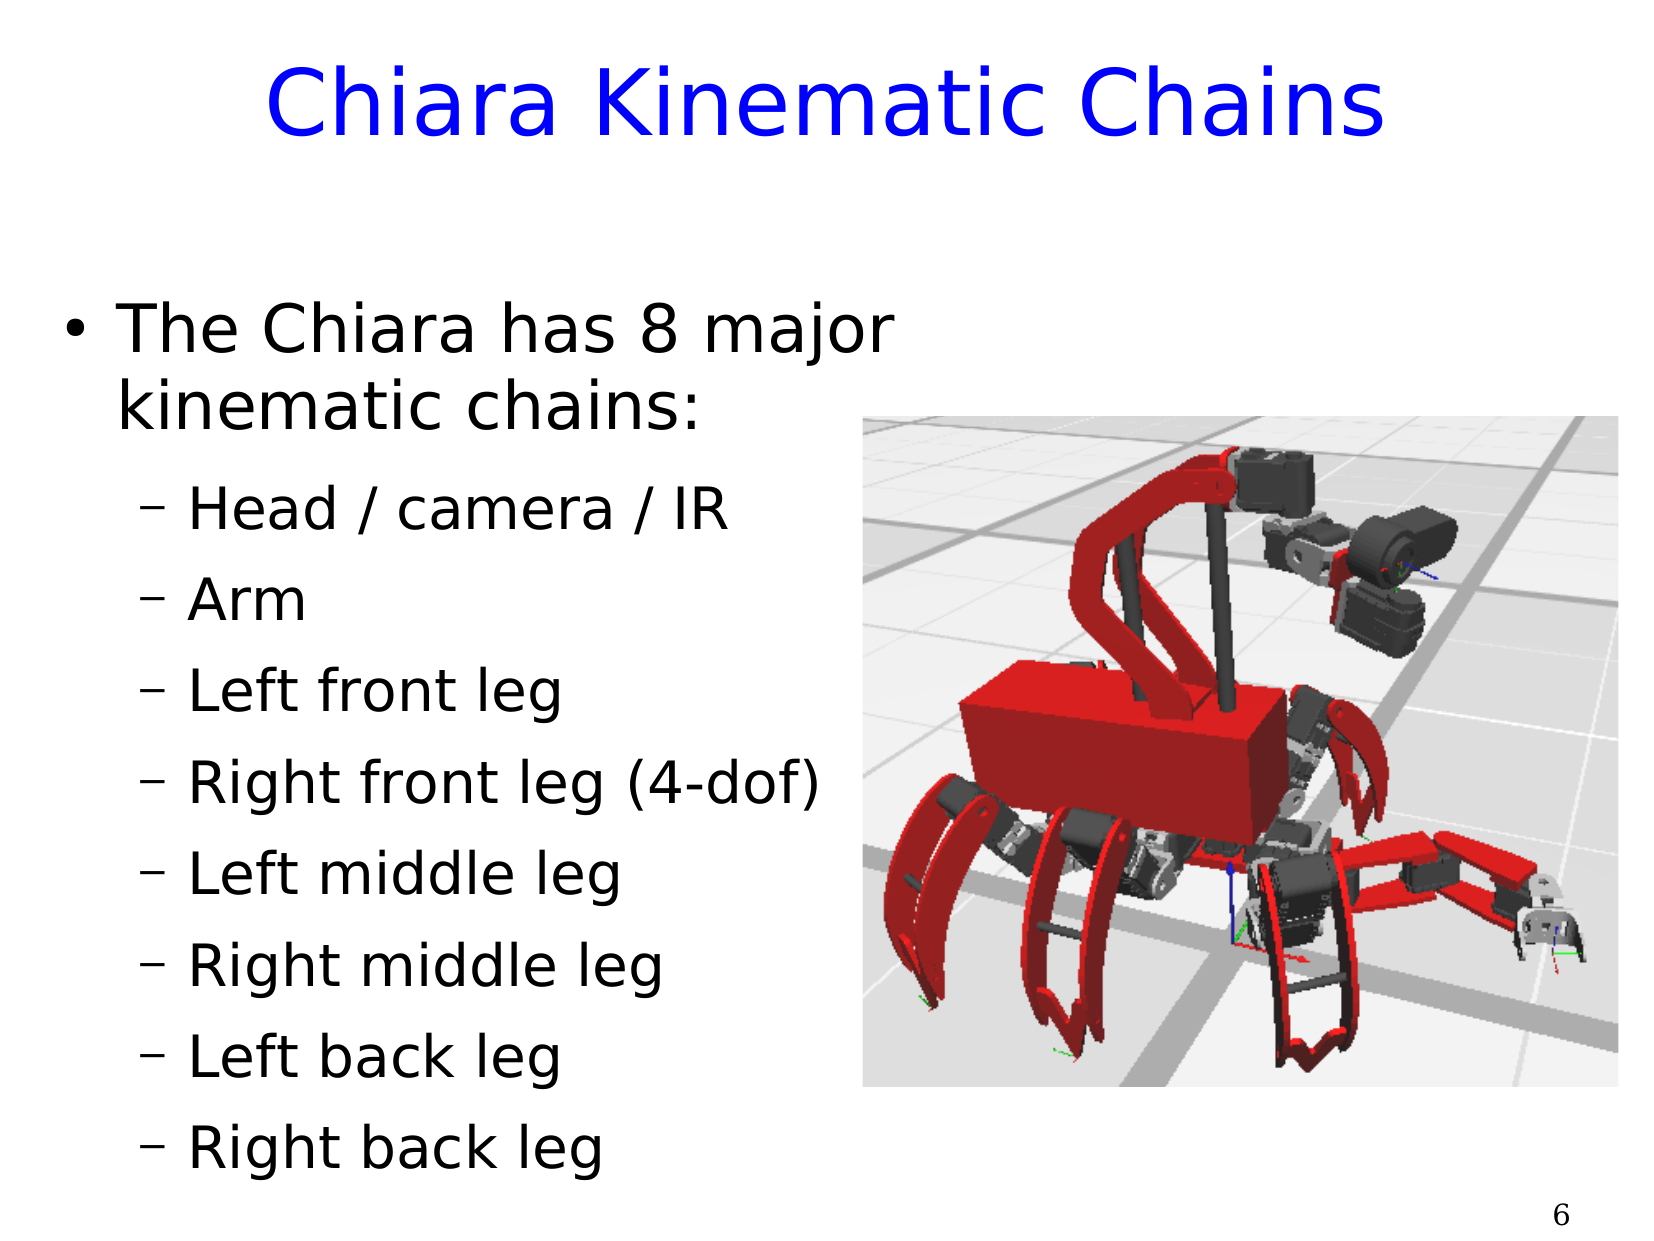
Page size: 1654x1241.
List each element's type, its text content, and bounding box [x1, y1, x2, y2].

picture [862, 416, 1619, 1087]
title Chiara Kinematic Chains [82, 49, 1571, 157]
list The Chiara has 8 major kinematic chains: Head / camera / IR Arm Left front leg Right front leg (4-dof) Left middle leg Right middle leg Left back leg Right back leg [45, 290, 1571, 1185]
